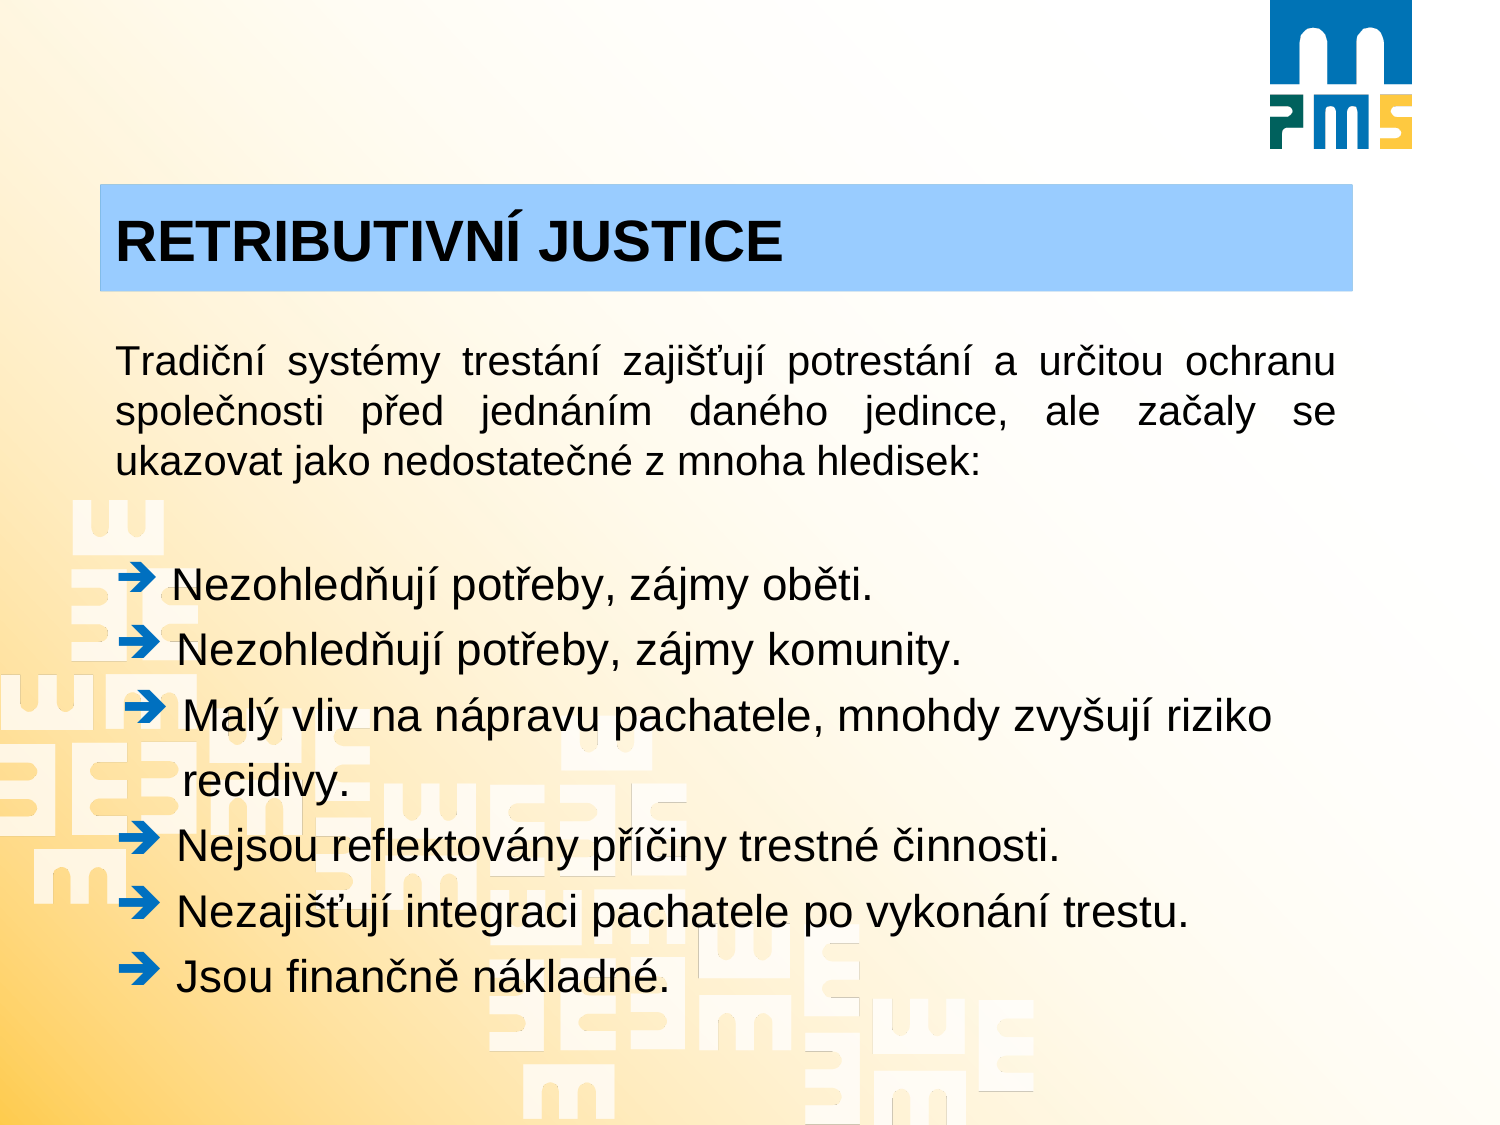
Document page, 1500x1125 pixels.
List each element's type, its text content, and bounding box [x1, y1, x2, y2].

title RETRIBUTIVNÍ JUSTICE [100, 184, 1353, 292]
picture [0, 0, 1500, 1125]
subtitle Tradiční systémy trestání zajišťují potrestání a určitou ochranu společnosti před jednáním daného jedince, ale začaly se ukazovat jako nedostatečné z mnoha hledisek: Nezohledňují potřeby, zájmy oběti. Nezohledňují potřeby, zájmy komunity. Malý vliv na nápravu pachatele, mnohdy zvyšují riziko recidivy. Nejsou reflektovány příčiny trestné činnosti. Nezajišťují integraci pachatele po vykonání trestu. Jsou finančně nákladné. [100, 326, 1353, 1024]
